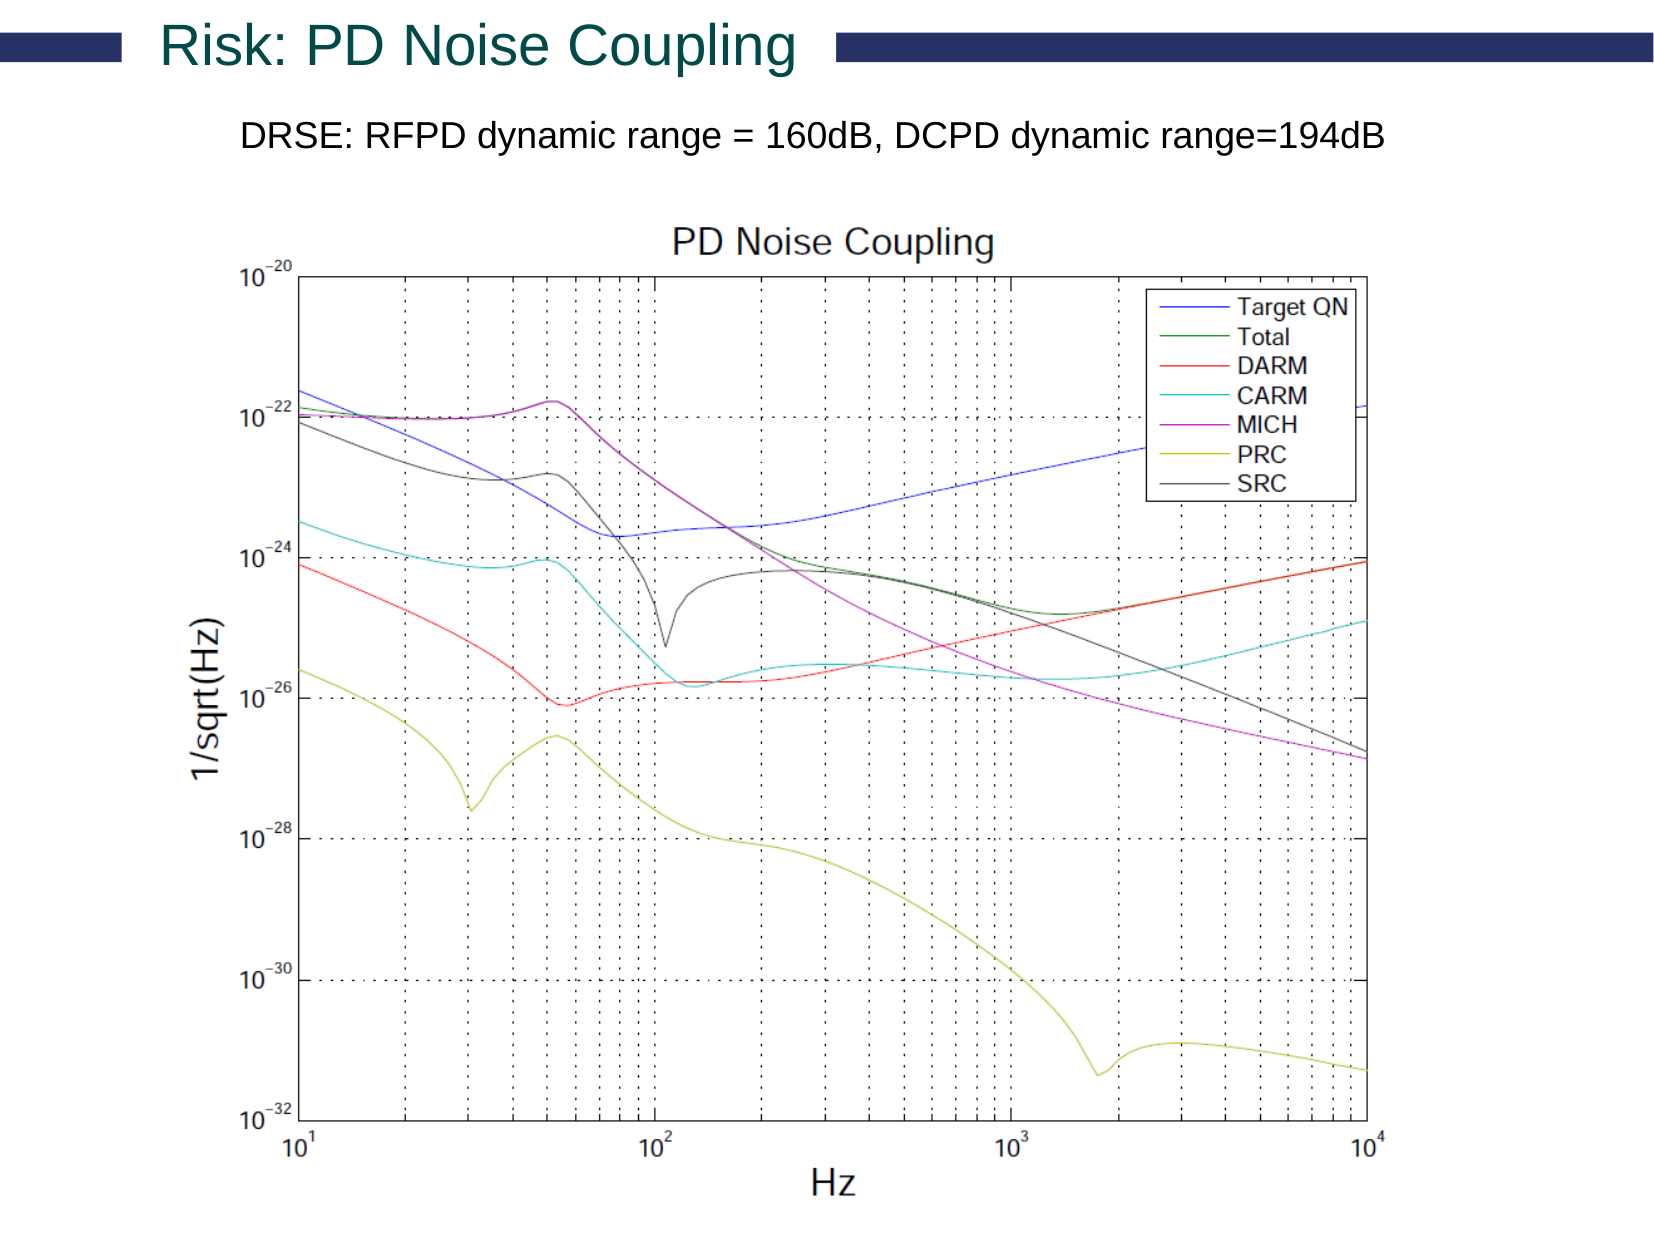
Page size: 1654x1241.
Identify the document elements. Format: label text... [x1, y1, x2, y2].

picture [164, 201, 1413, 1222]
text_box DRSE: RFPD dynamic range = 160dB, DCPD dynamic range=194dB [225, 107, 1402, 164]
title Risk: PD Noise Coupling [121, 12, 837, 78]
